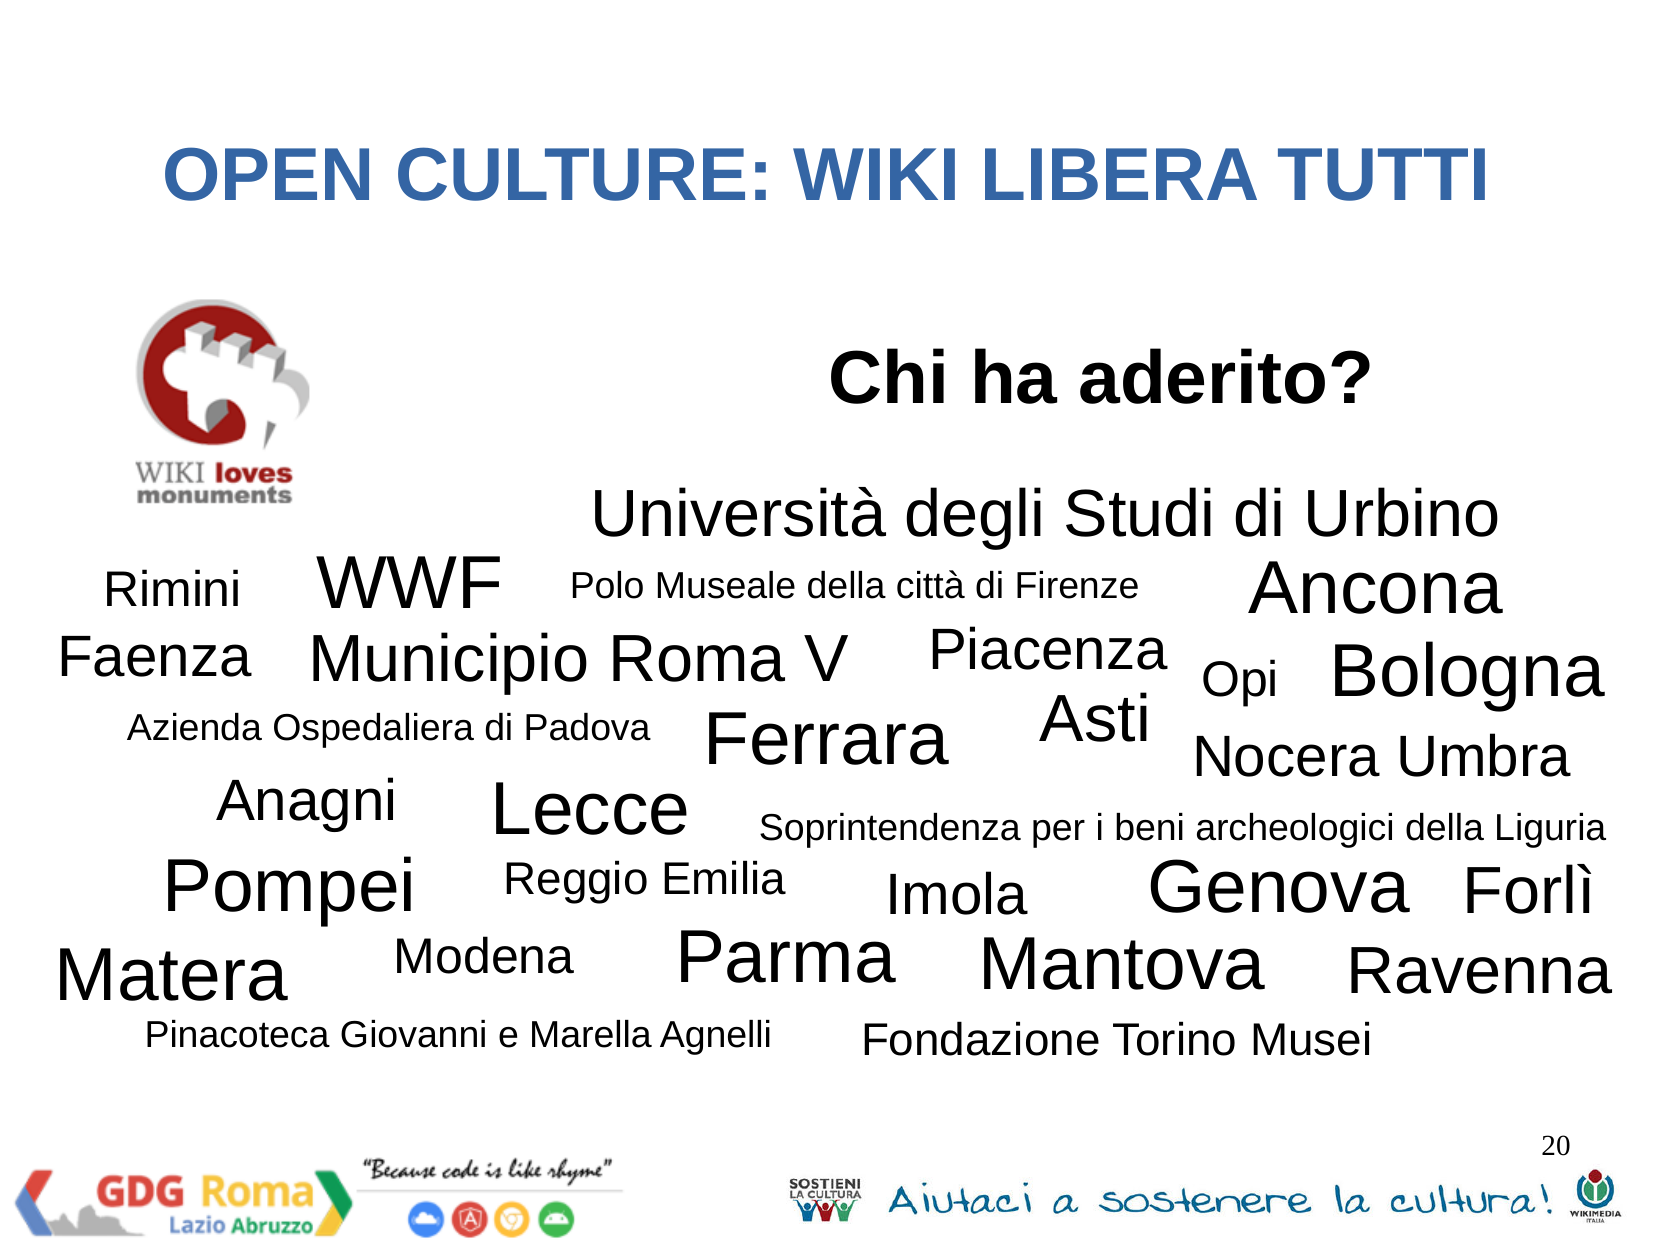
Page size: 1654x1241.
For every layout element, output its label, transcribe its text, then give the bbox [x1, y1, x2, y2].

picture [772, 1163, 1648, 1233]
text_box Mantova [962, 921, 1282, 1006]
title OPEN CULTURE: WIKI LIBERA TUTTI [11, 17, 1642, 249]
text_box Pompei [141, 843, 438, 928]
text_box Chi ha aderito? [590, 307, 1613, 449]
text_box Modena [360, 921, 609, 993]
text_box Faenza [37, 621, 272, 691]
text_box Bologna [1311, 625, 1625, 715]
text_box Ferrara [690, 696, 963, 781]
text_box Lecce [472, 766, 709, 851]
text_box Anagni [177, 767, 438, 833]
picture [89, 284, 355, 519]
text_box Ancona [1216, 545, 1536, 630]
text_box Soprintendenza per i beni archeologici della Liguria [744, 798, 1630, 856]
text_box Piacenza [891, 614, 1205, 686]
text_box Azienda Ospedaliera di Padova [112, 698, 666, 756]
text_box Genova [1122, 856, 1436, 928]
text_box Ravenna [1316, 932, 1642, 1008]
text_box Università degli Studi di Urbino [507, 475, 1583, 551]
text_box WWF [301, 533, 526, 633]
picture [11, 1155, 626, 1241]
text_box Forlì [1436, 853, 1642, 928]
text_box Municipio Roma V [283, 614, 875, 703]
text_box Fondazione Torino Musei [846, 1006, 1512, 1072]
text_box Imola [856, 862, 1058, 928]
text_box Asti [998, 681, 1193, 756]
text_box Parma [655, 913, 916, 999]
text_box Pinacoteca Giovanni e Marella Agnelli [129, 1006, 788, 1063]
text_box Opi [1193, 649, 1300, 709]
text_box Matera [35, 932, 308, 1017]
text_box Polo Museale della città di Firenze [555, 557, 1155, 615]
text_box Rimini [75, 560, 271, 620]
text_box Nocera Umbra [1157, 720, 1607, 792]
text_box Reggio Emilia [492, 842, 798, 916]
